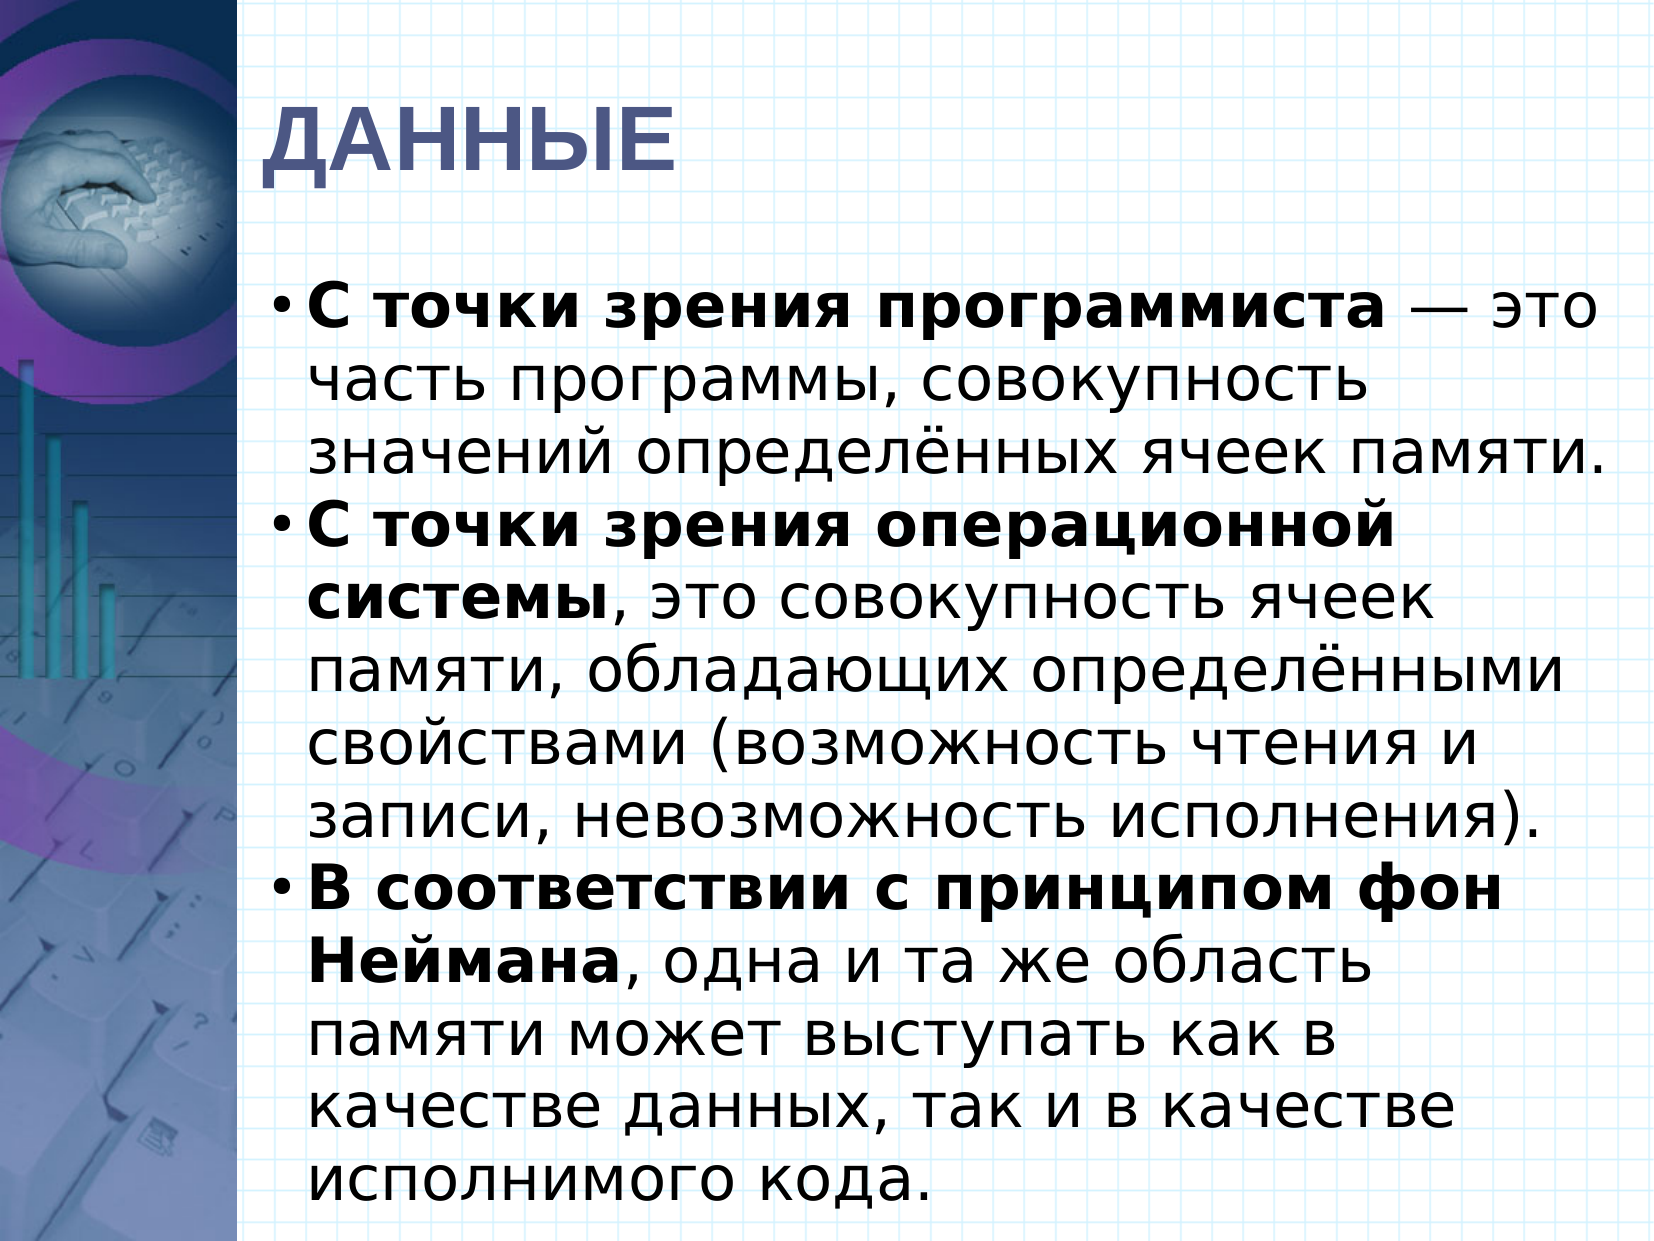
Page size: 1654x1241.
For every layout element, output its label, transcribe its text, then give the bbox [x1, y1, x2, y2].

title ДАННЫЕ [262, 35, 1648, 243]
picture [0, 0, 1654, 1241]
subtitle С точки зрения программиста — это часть программы, совокупность значений определённых ячеек памяти. С точки зрения операционной системы, это совокупность ячеек памяти, обладающих определёнными свойствами (возможность чтения и записи, невозможность исполнения). В соответствии с принципом фон Неймана, одна и та же область памяти может выступать как в качестве данных, так и в качестве исполнимого кода. [235, 269, 1621, 1216]
